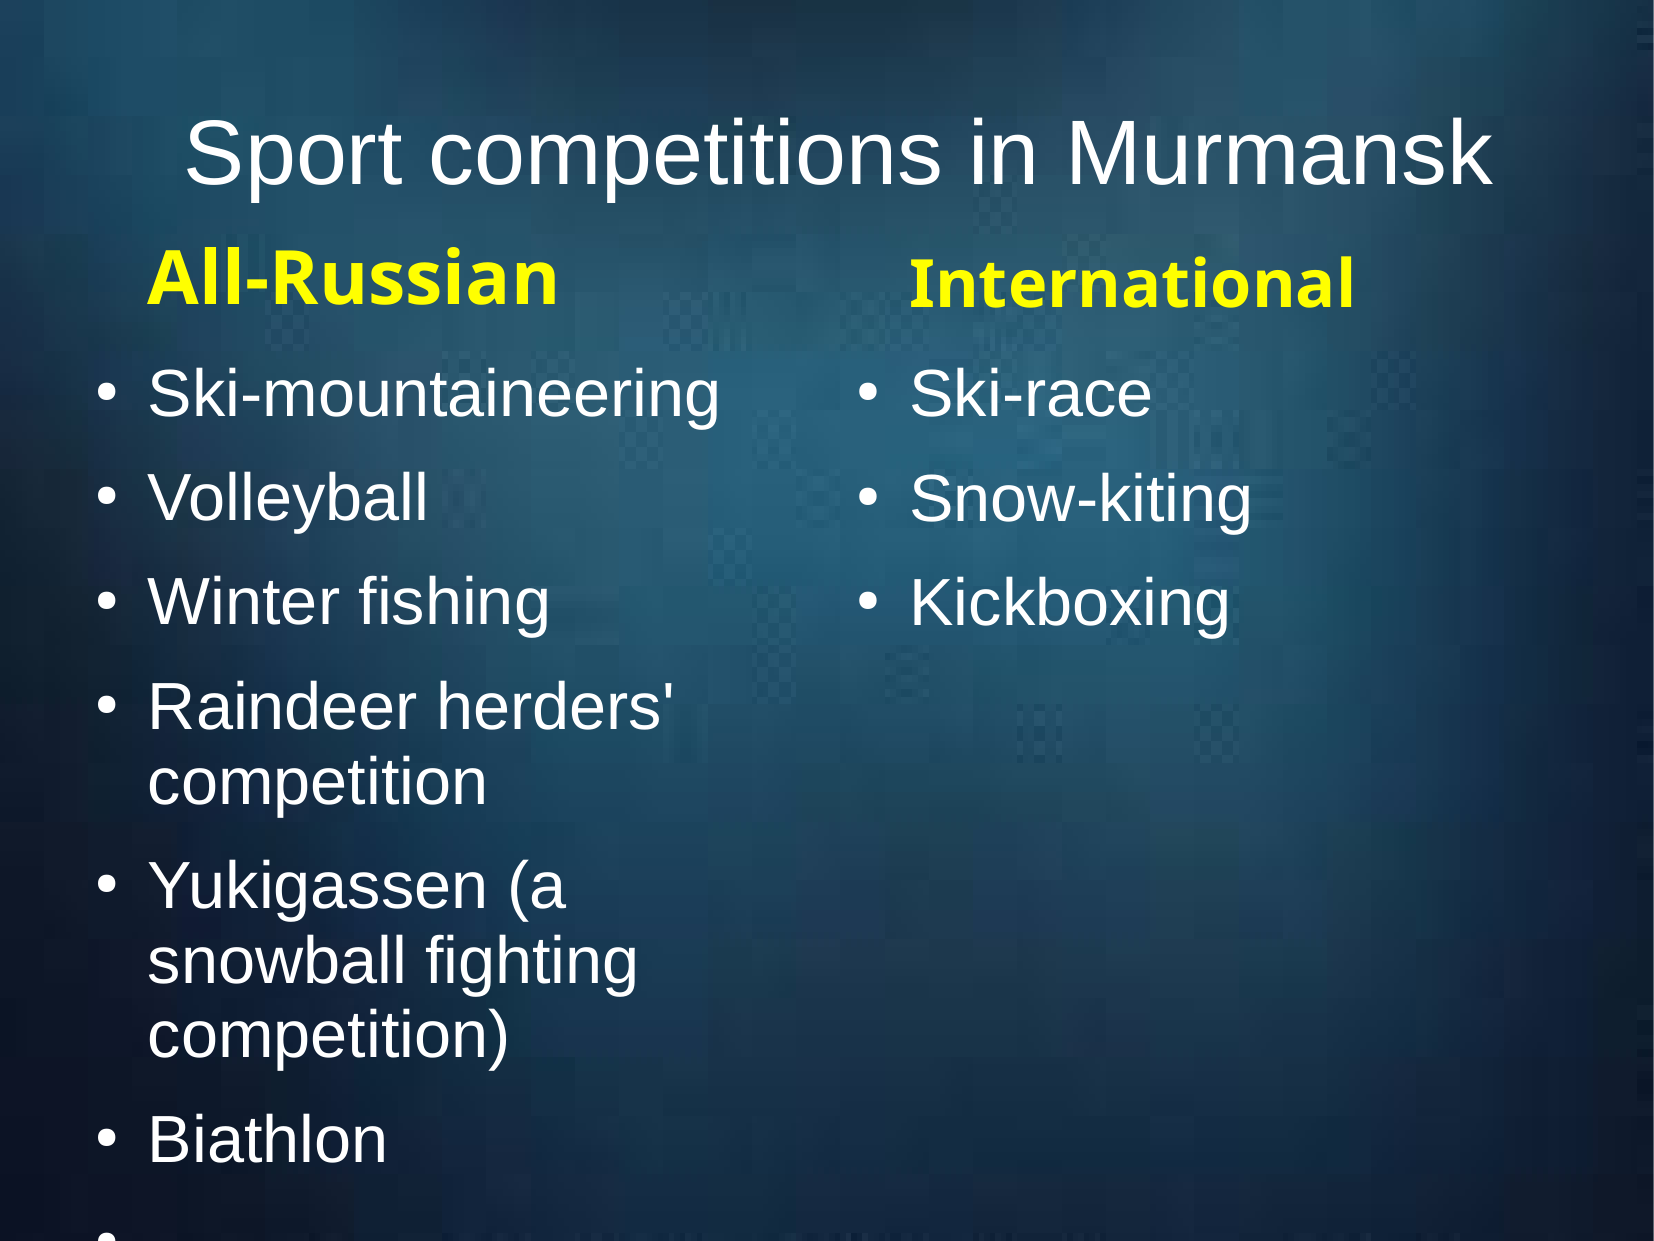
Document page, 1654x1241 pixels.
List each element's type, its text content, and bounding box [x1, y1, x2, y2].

list International Ski-race Snow-kiting Kickboxing [838, 236, 1565, 1075]
picture [0, 0, 1654, 1241]
title Sport competitions in Murmansk [82, 49, 1571, 257]
list All-Russian Ski-mountaineering Volleyball Winter fishing Raindeer herders' competition Yukigassen (a snowball fighting competition) Biathlon [77, 224, 733, 1241]
